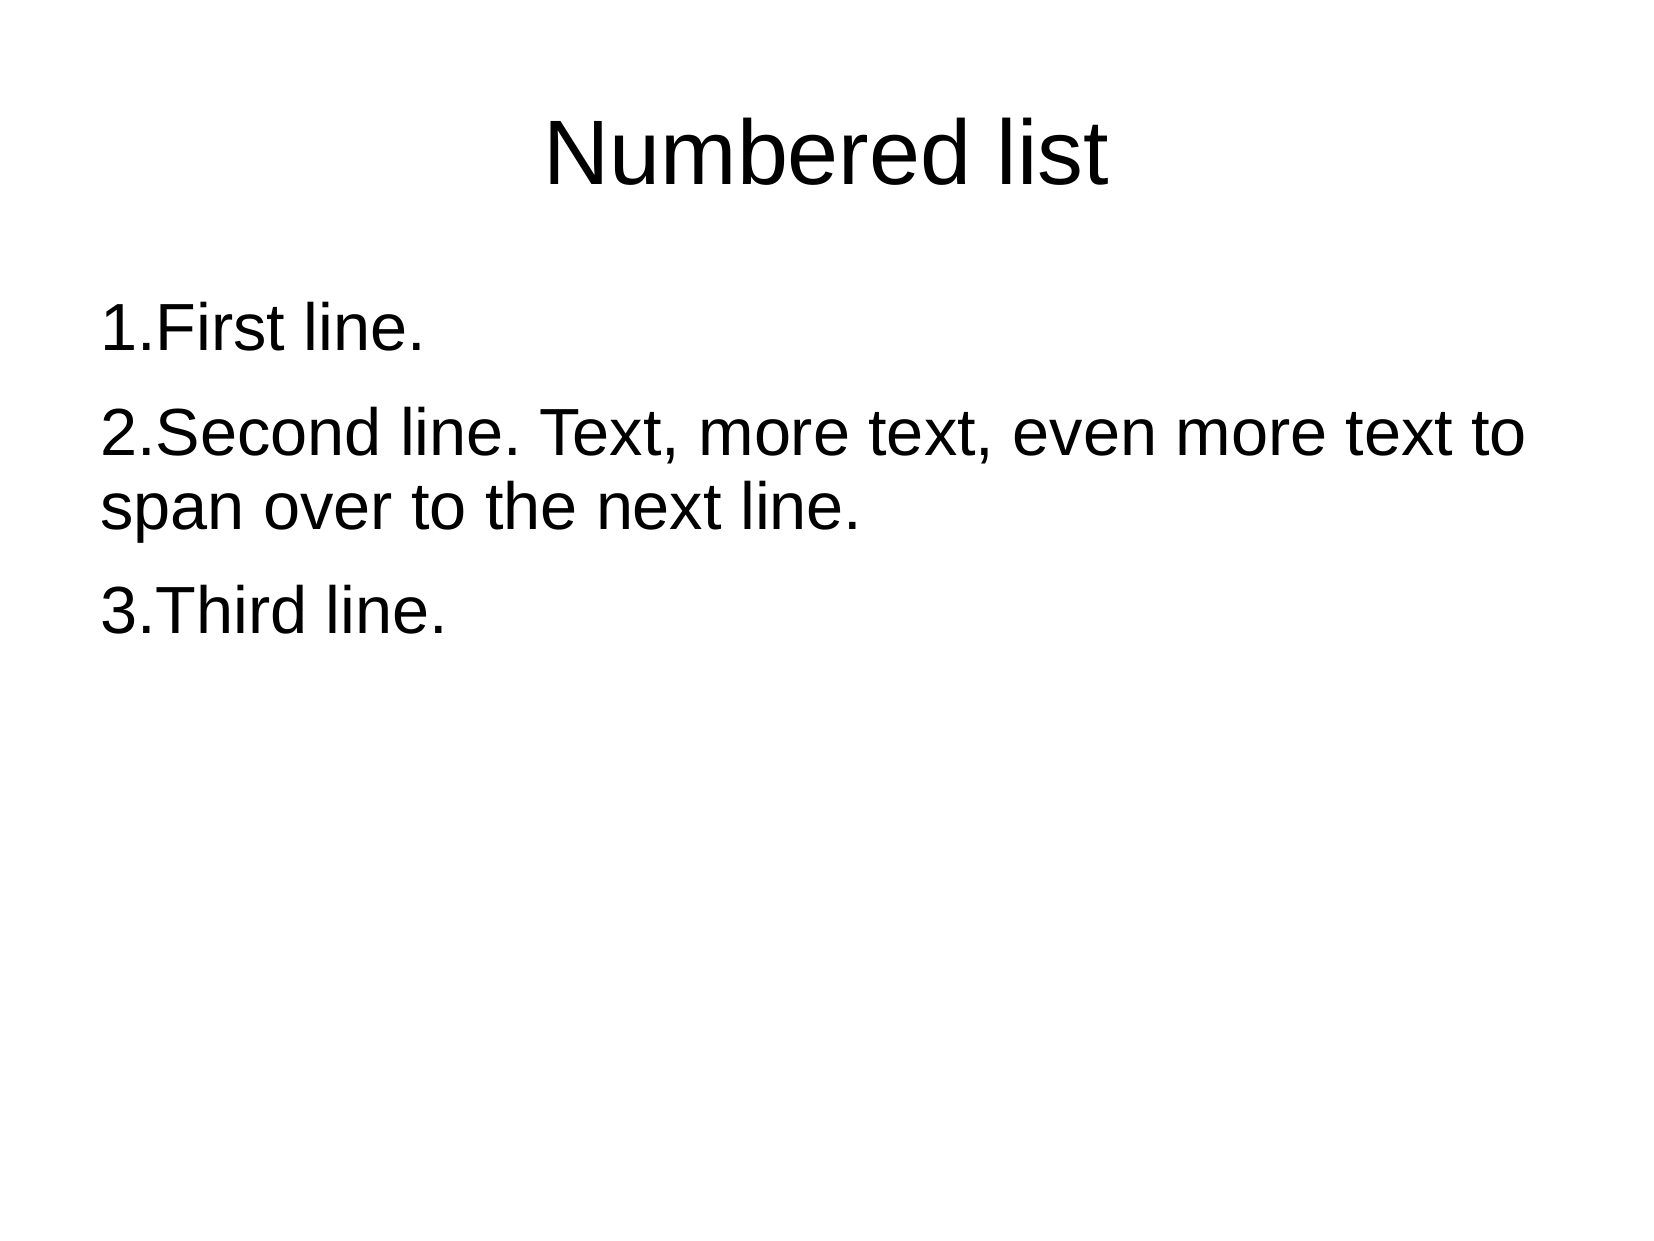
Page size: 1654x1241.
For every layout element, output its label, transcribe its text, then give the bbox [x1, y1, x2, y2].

title Numbered list [82, 49, 1571, 257]
list First line. Second line. Text, more text, even more text to span over to the next line. Third line. [82, 290, 1571, 1010]
